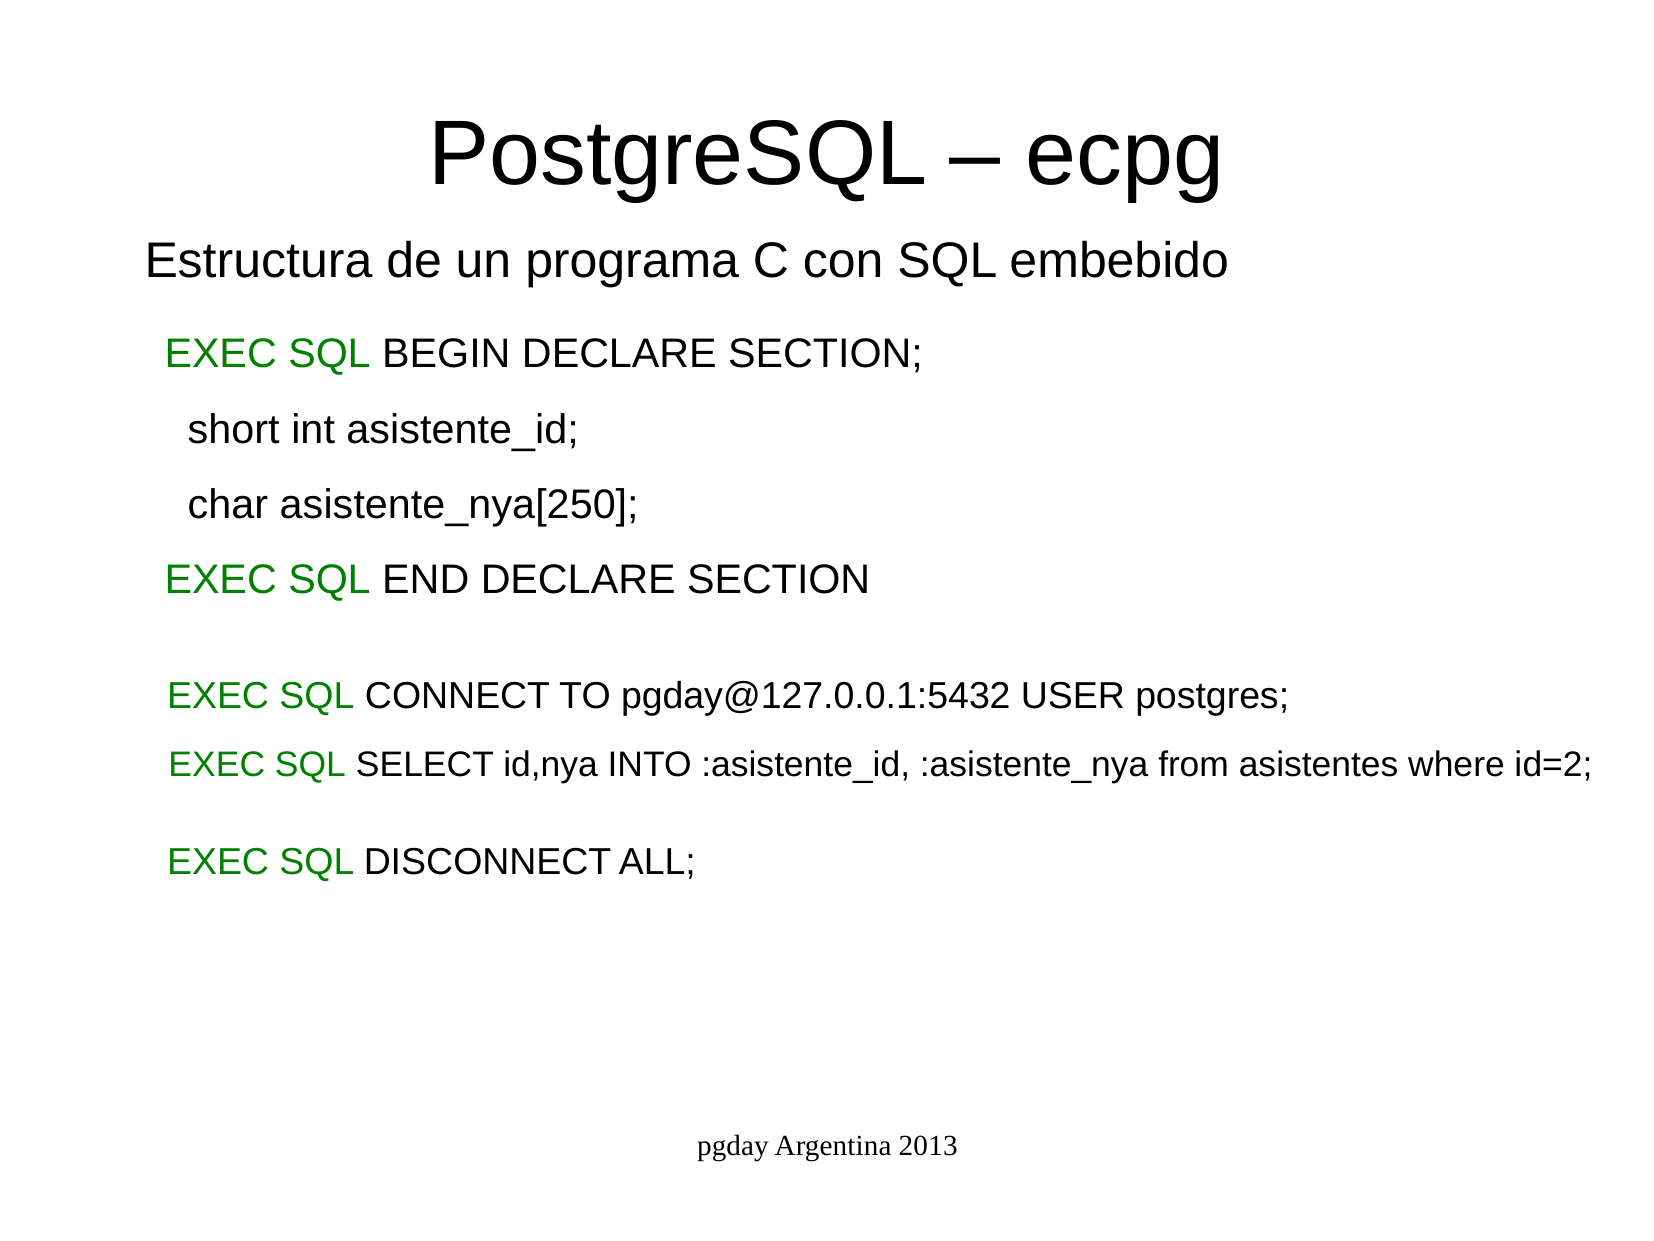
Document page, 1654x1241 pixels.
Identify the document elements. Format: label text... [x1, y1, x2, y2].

text_box EXEC SQL DISCONNECT ALL; [141, 791, 1536, 933]
text_box EXEC SQL SELECT id,nya INTO :asistente_id, :asistente_nya from asistentes where id=2; [153, 696, 1630, 831]
list EXEC SQL BEGIN DECLARE SECTION; short int asistente_id; char asistente_nya[250]; EXEC SQL END DECLARE SECTION [94, 330, 969, 603]
title PostgreSQL – ecpg [82, 49, 1571, 257]
text_box EXEC SQL CONNECT TO pgday@127.0.0.1:5432 USER postgres; [141, 625, 1418, 791]
text_box Estructura de un programa C con SQL embebido [129, 224, 1441, 295]
